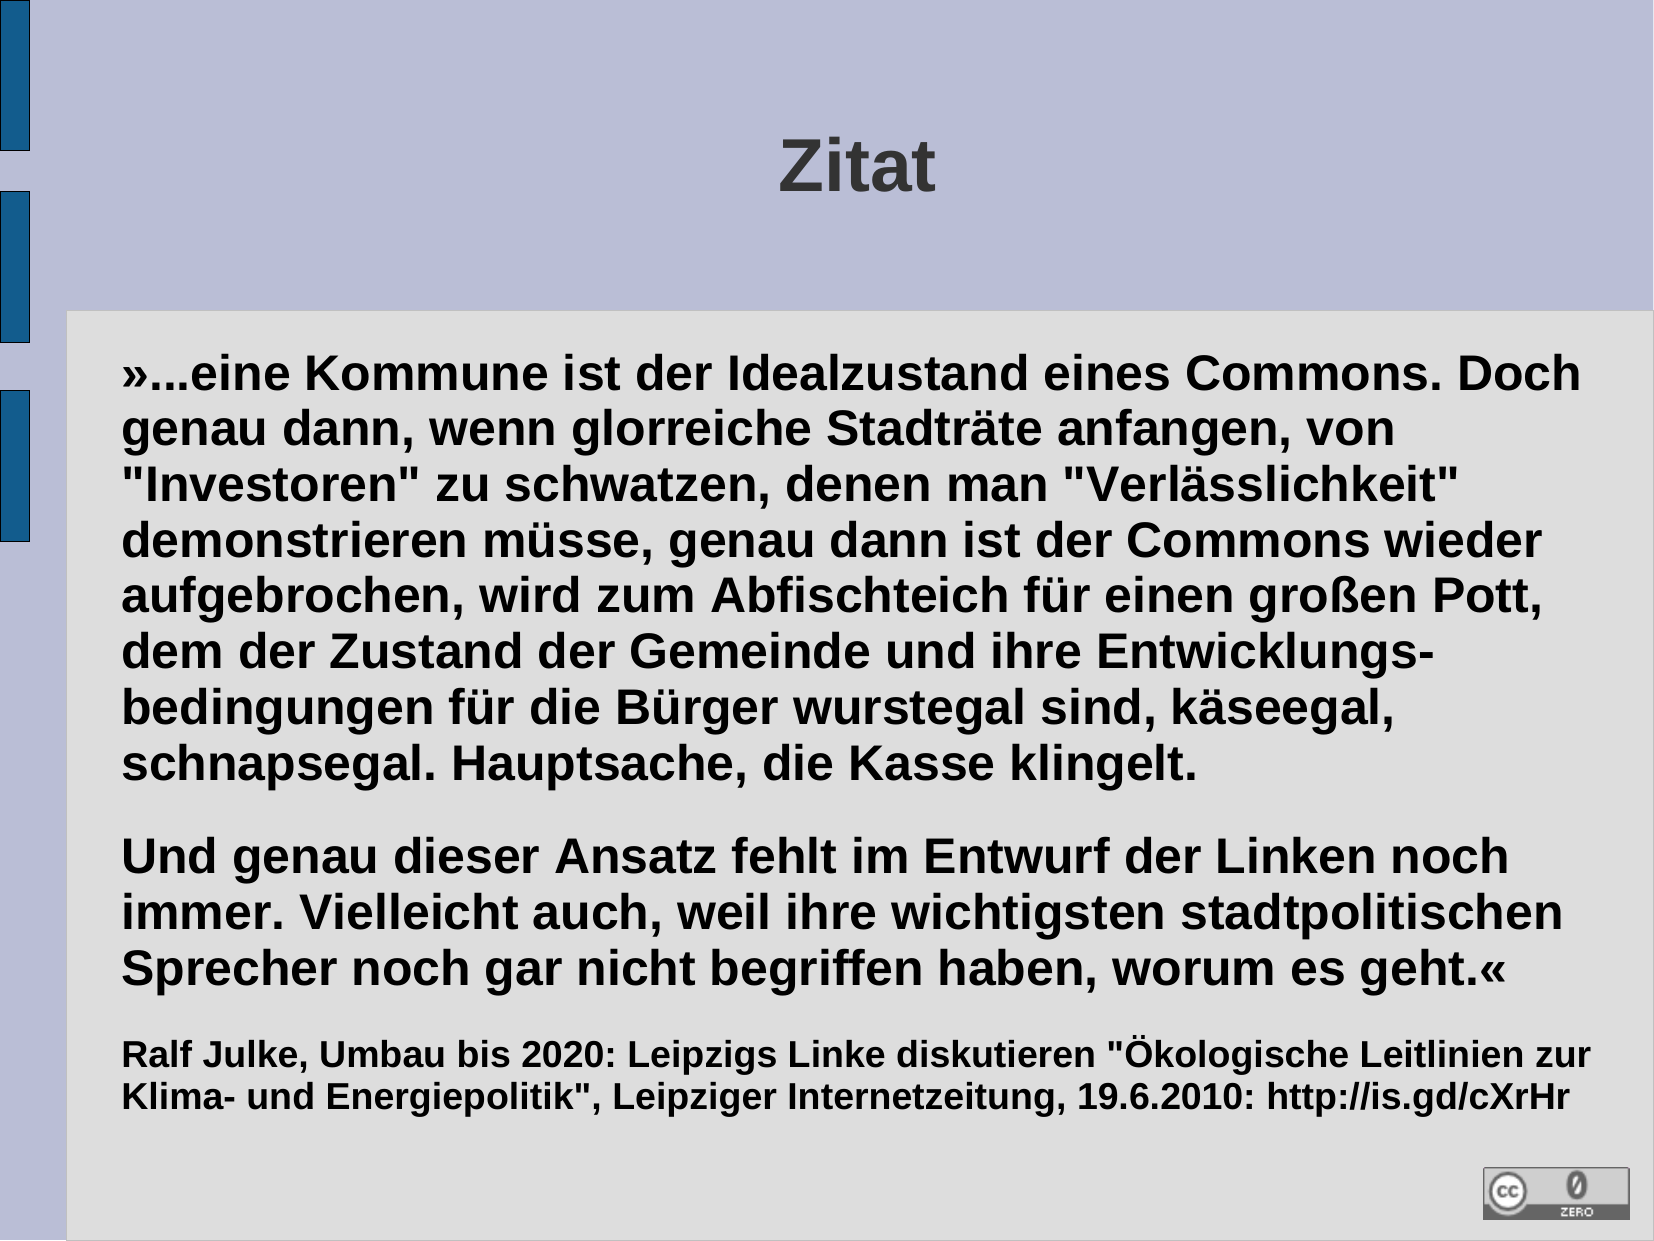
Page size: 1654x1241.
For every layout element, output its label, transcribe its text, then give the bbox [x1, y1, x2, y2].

picture [1483, 1167, 1630, 1220]
list »...eine Kommune ist der Idealzustand eines Commons. Doch genau dann, wenn glorreiche Stadträte anfangen, von "Investoren" zu schwatzen, denen man "Verlässlichkeit" demonstrieren müsse, genau dann ist der Commons wieder aufgebrochen, wird zum Abfischteich für einen großen Pott, dem der Zustand der Gemeinde und ihre Entwicklungs-bedingungen für die Bürger wurstegal sind, käseegal, schnapsegal. Hauptsache, die Kasse klingelt. Und genau dieser Ansatz fehlt im Entwurf der Linken noch immer. Vielleicht auch, weil ihre wichtigsten stadtpolitischen Sprecher noch gar nicht begriffen haben, worum es geht.« Ralf Julke, Umbau bis 2020: Leipzigs Linke diskutieren "Ökologische Leitlinien zur Klima- und Energiepolitik", Leipziger Internetzeitung, 19.6.2010: http://is.gd/cXrHr [121, 344, 1625, 1118]
title Zitat [121, 61, 1595, 269]
